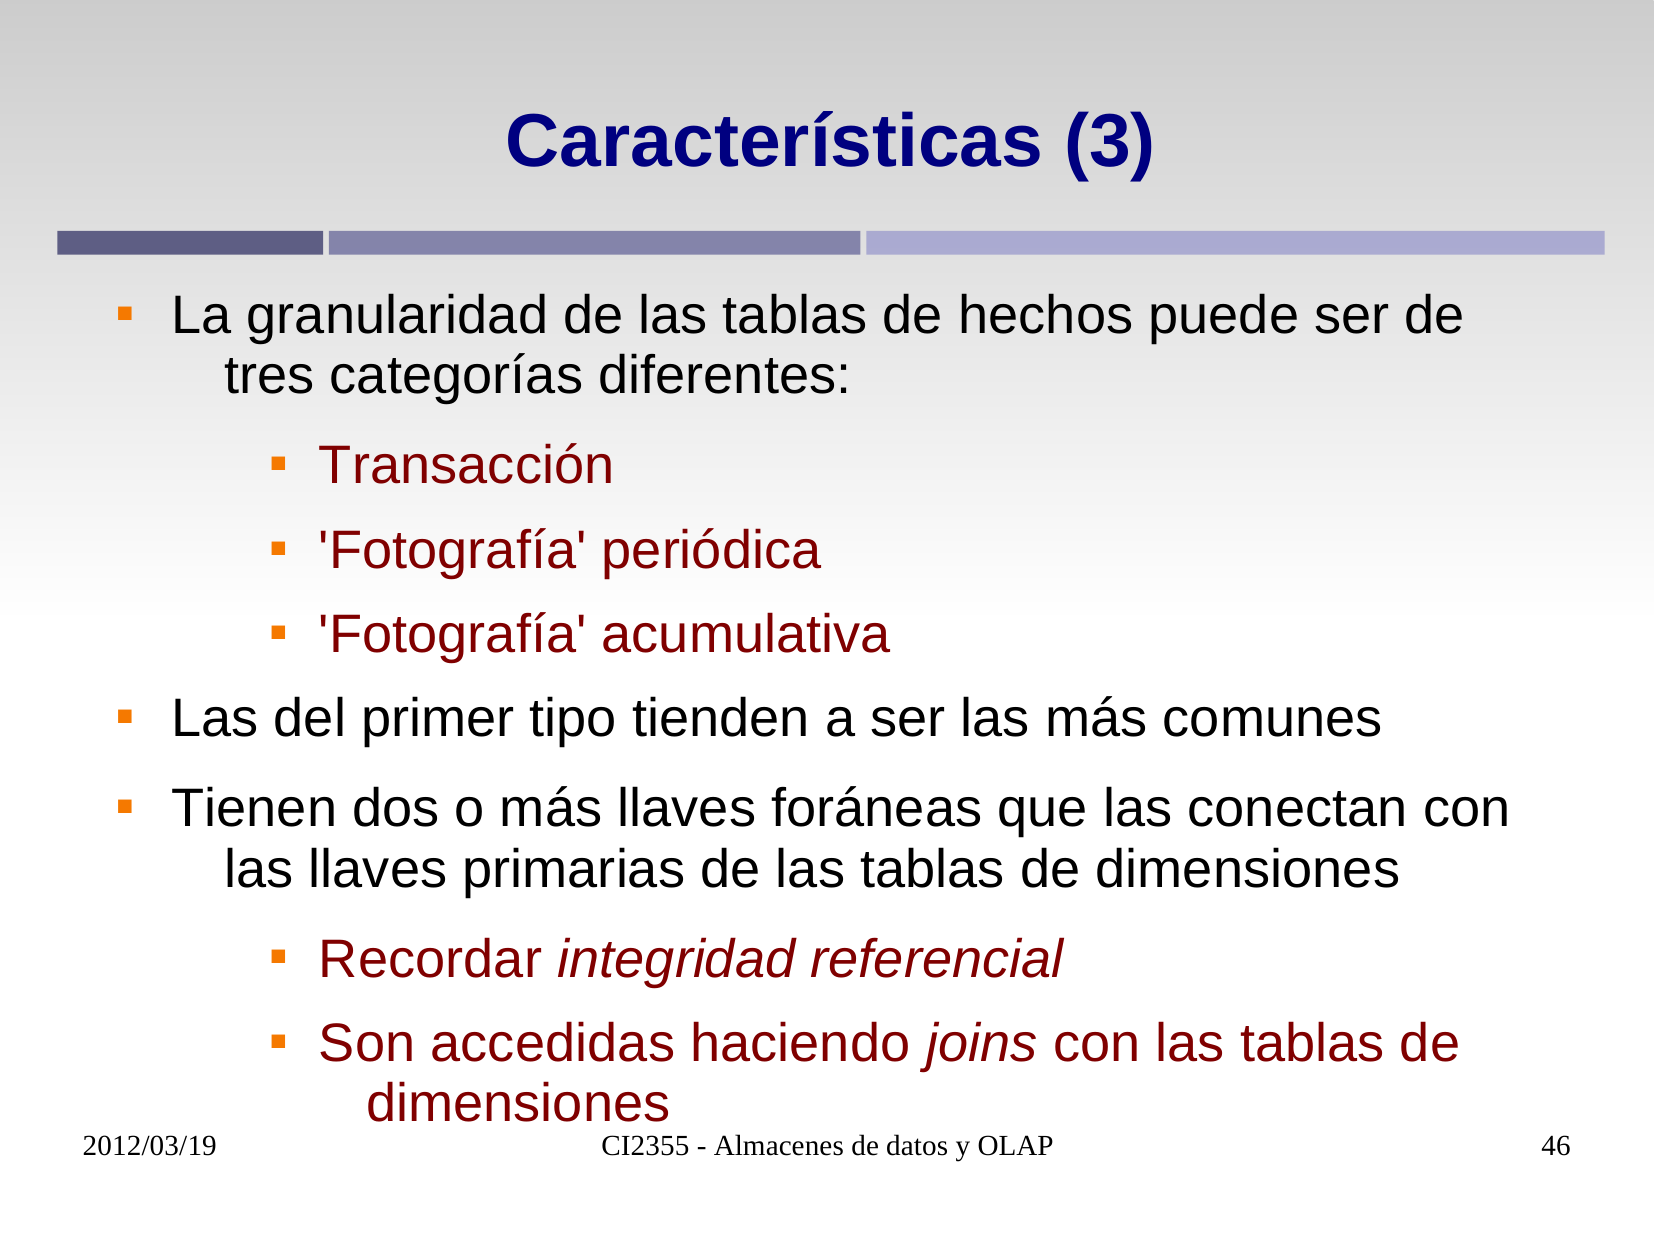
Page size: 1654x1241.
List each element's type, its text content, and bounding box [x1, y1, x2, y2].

list La granularidad de las tablas de hechos puede ser de tres categorías diferentes: Transacción 'Fotografía' periódica 'Fotografía' acumulativa Las del primer tipo tienden a ser las más comunes Tienen dos o más llaves foráneas que las conectan con las llaves primarias de las tablas de dimensiones Recordar integridad referencial Son accedidas haciendo joins con las tablas de dimensiones [82, 284, 1571, 1134]
title Características (3) [86, 55, 1576, 226]
